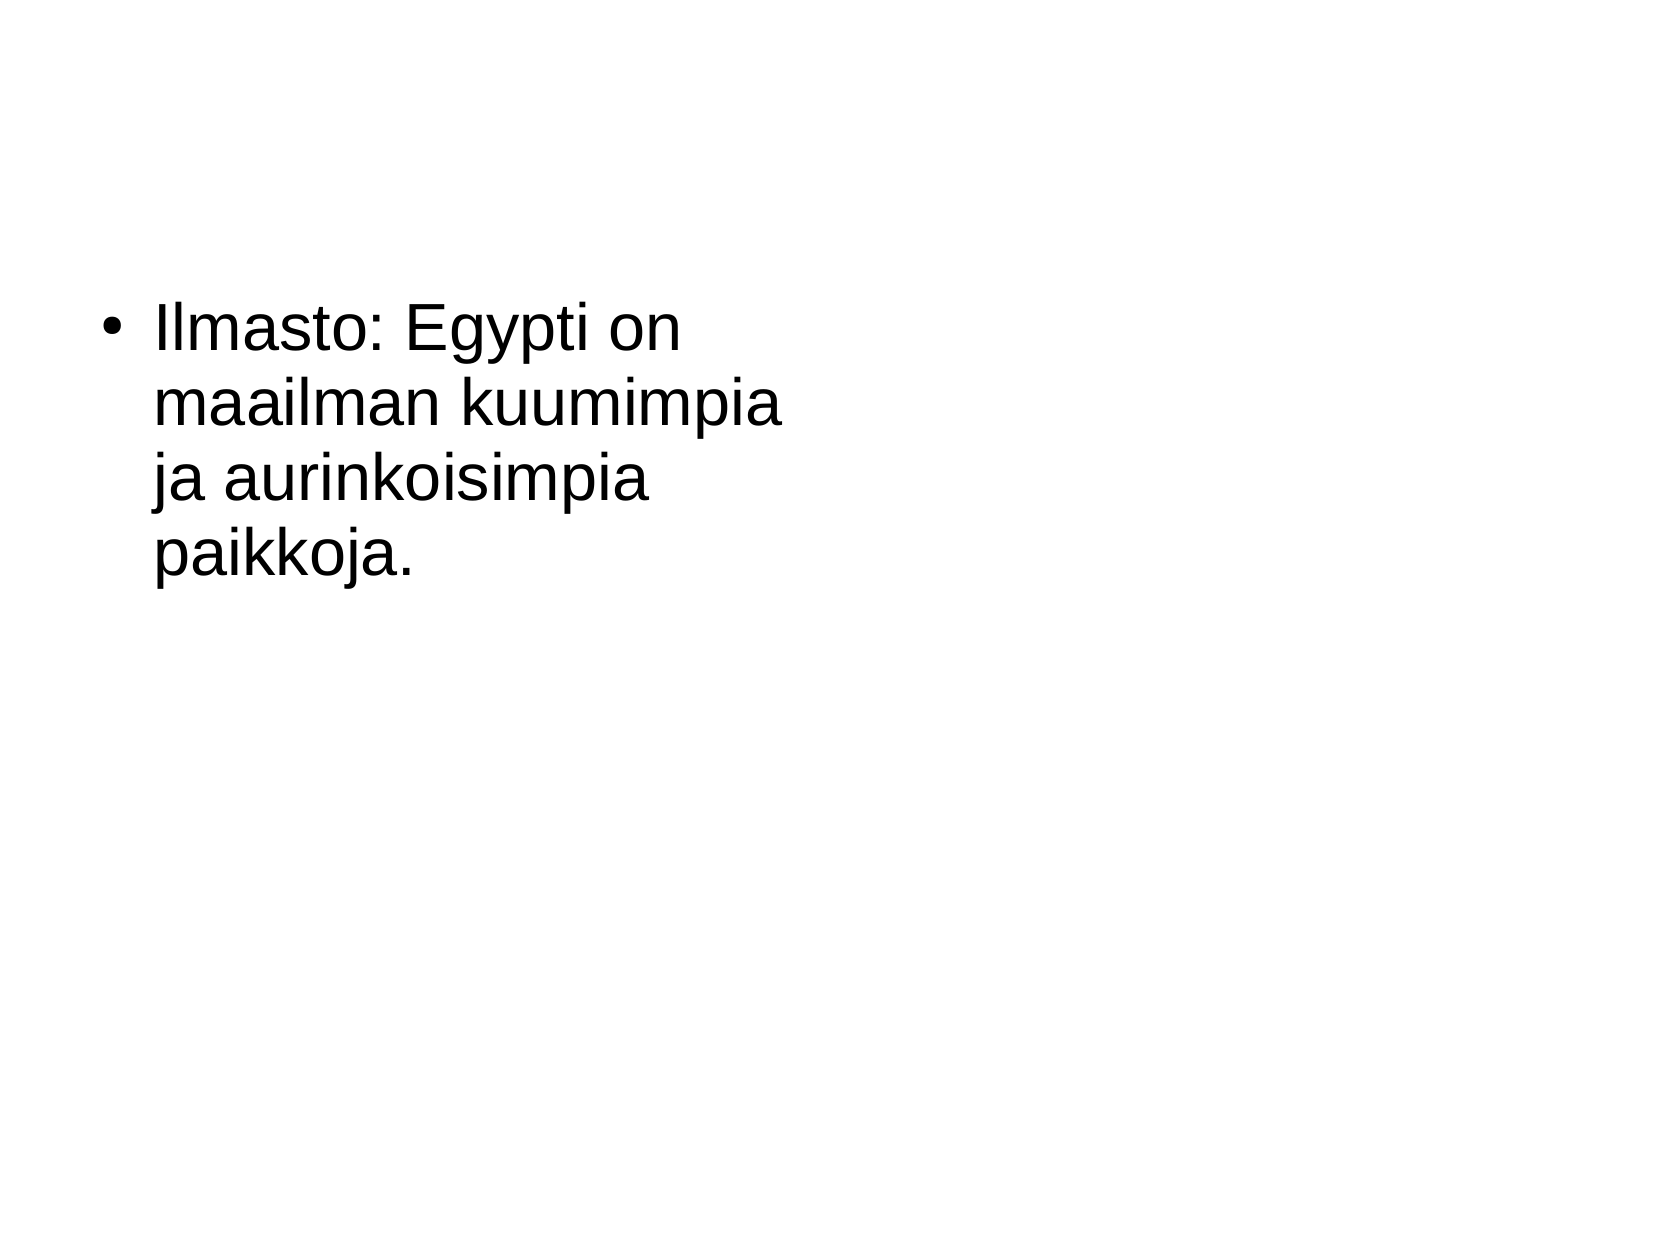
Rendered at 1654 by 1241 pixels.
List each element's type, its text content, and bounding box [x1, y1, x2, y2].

list Ilmasto: Egypti on maailman kuumimpia ja aurinkoisimpia paikkoja. [82, 290, 809, 1010]
